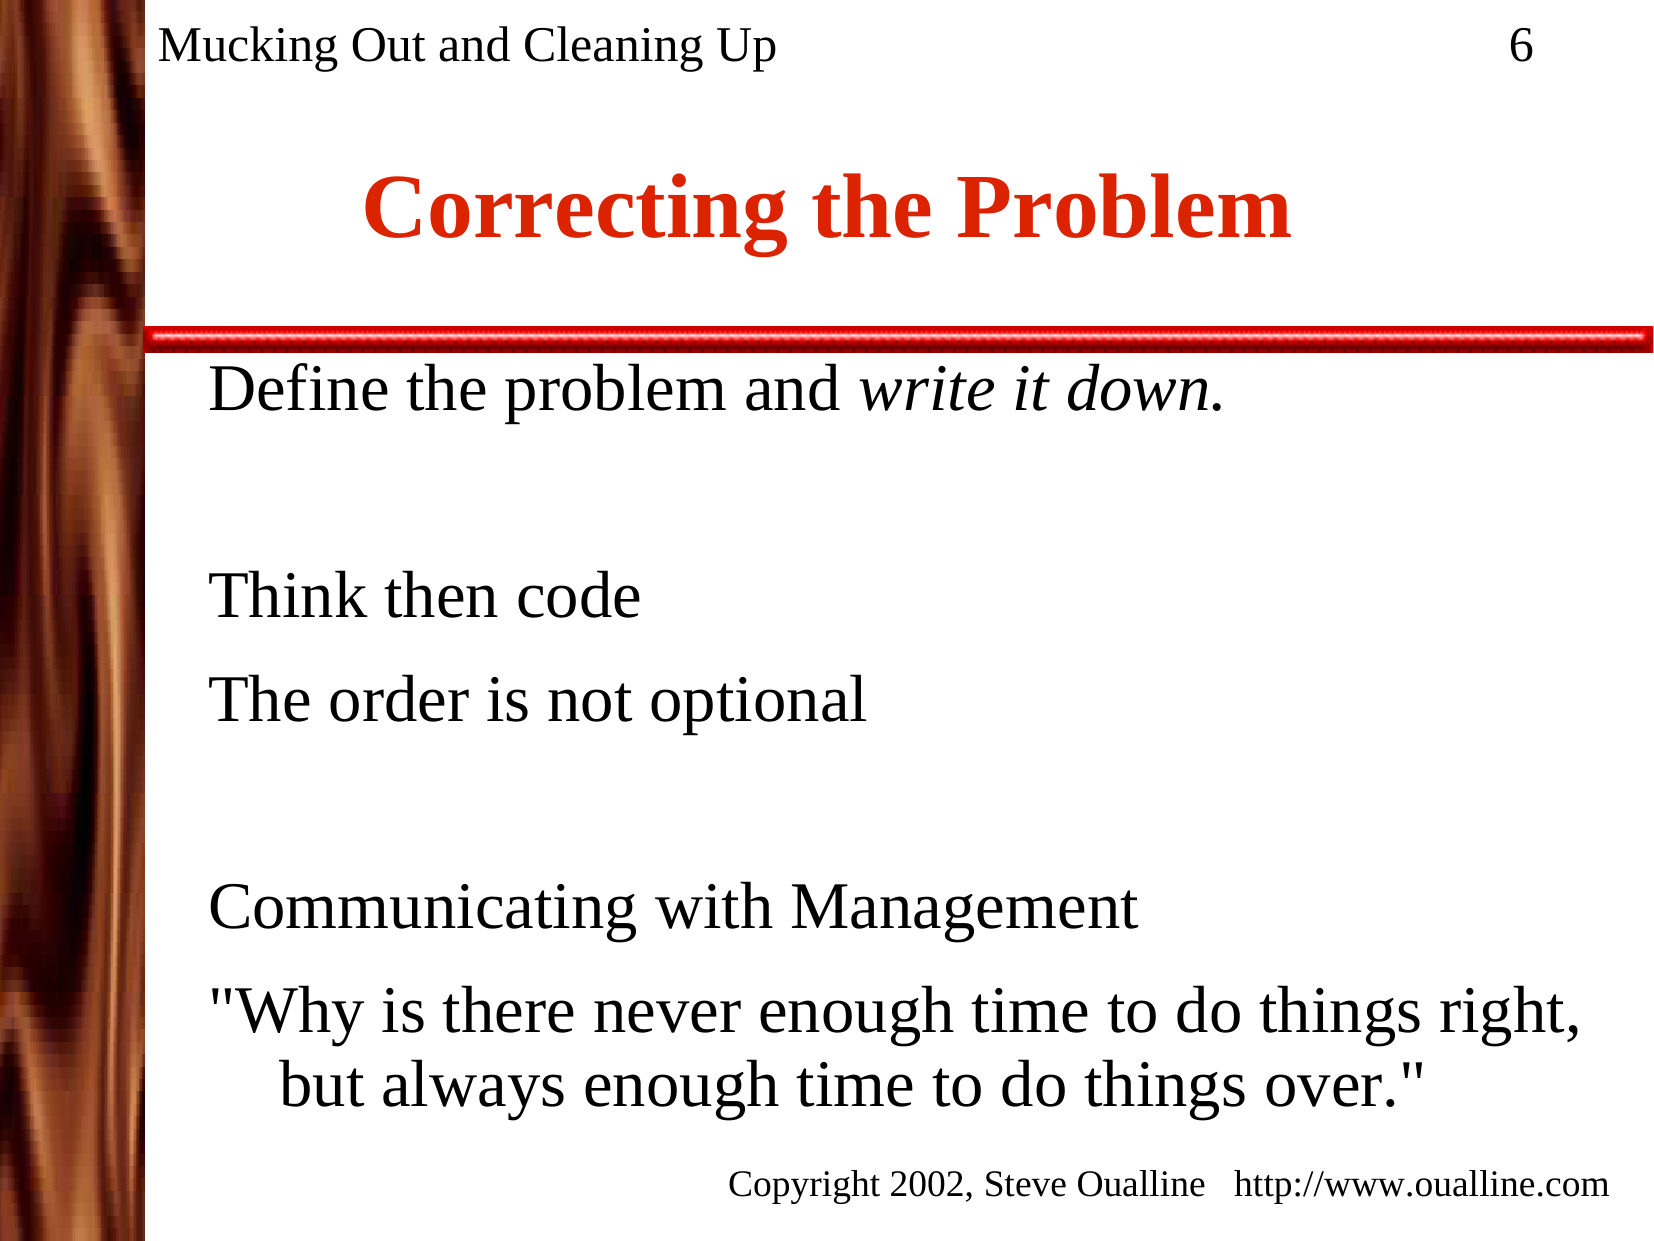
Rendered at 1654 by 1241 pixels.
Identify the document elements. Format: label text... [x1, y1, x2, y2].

list Define the problem and write it down. Think then code The order is not optional Communicating with Management "Why is there never enough time to do things right, but always enough time to do things over." [196, 350, 1609, 1133]
title Correcting the Problem [121, 102, 1534, 310]
picture [0, 0, 1654, 1241]
